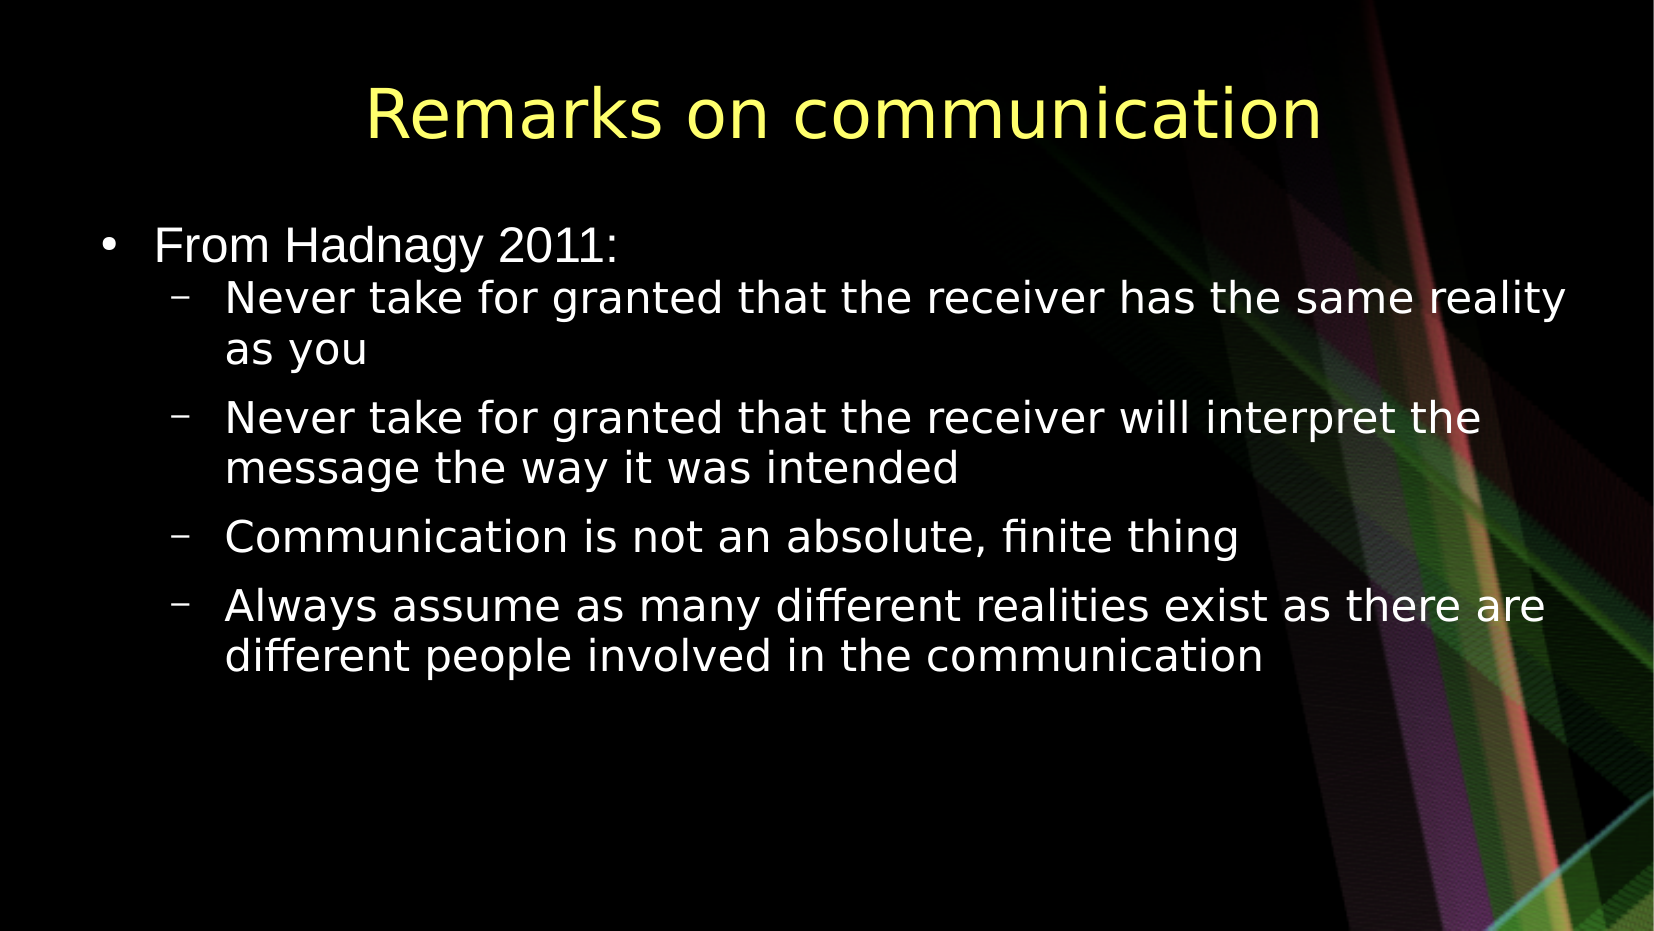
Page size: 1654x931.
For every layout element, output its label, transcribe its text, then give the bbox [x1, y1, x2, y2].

list From Hadnagy 2011: Never take for granted that the receiver has the same reality as you Never take for granted that the receiver will interpret the message the way it was intended Communication is not an absolute, finite thing Always assume as many different realities exist as there are different people involved in the communication [82, 217, 1607, 898]
picture [0, 0, 1654, 931]
title Remarks on communication [82, 37, 1607, 193]
